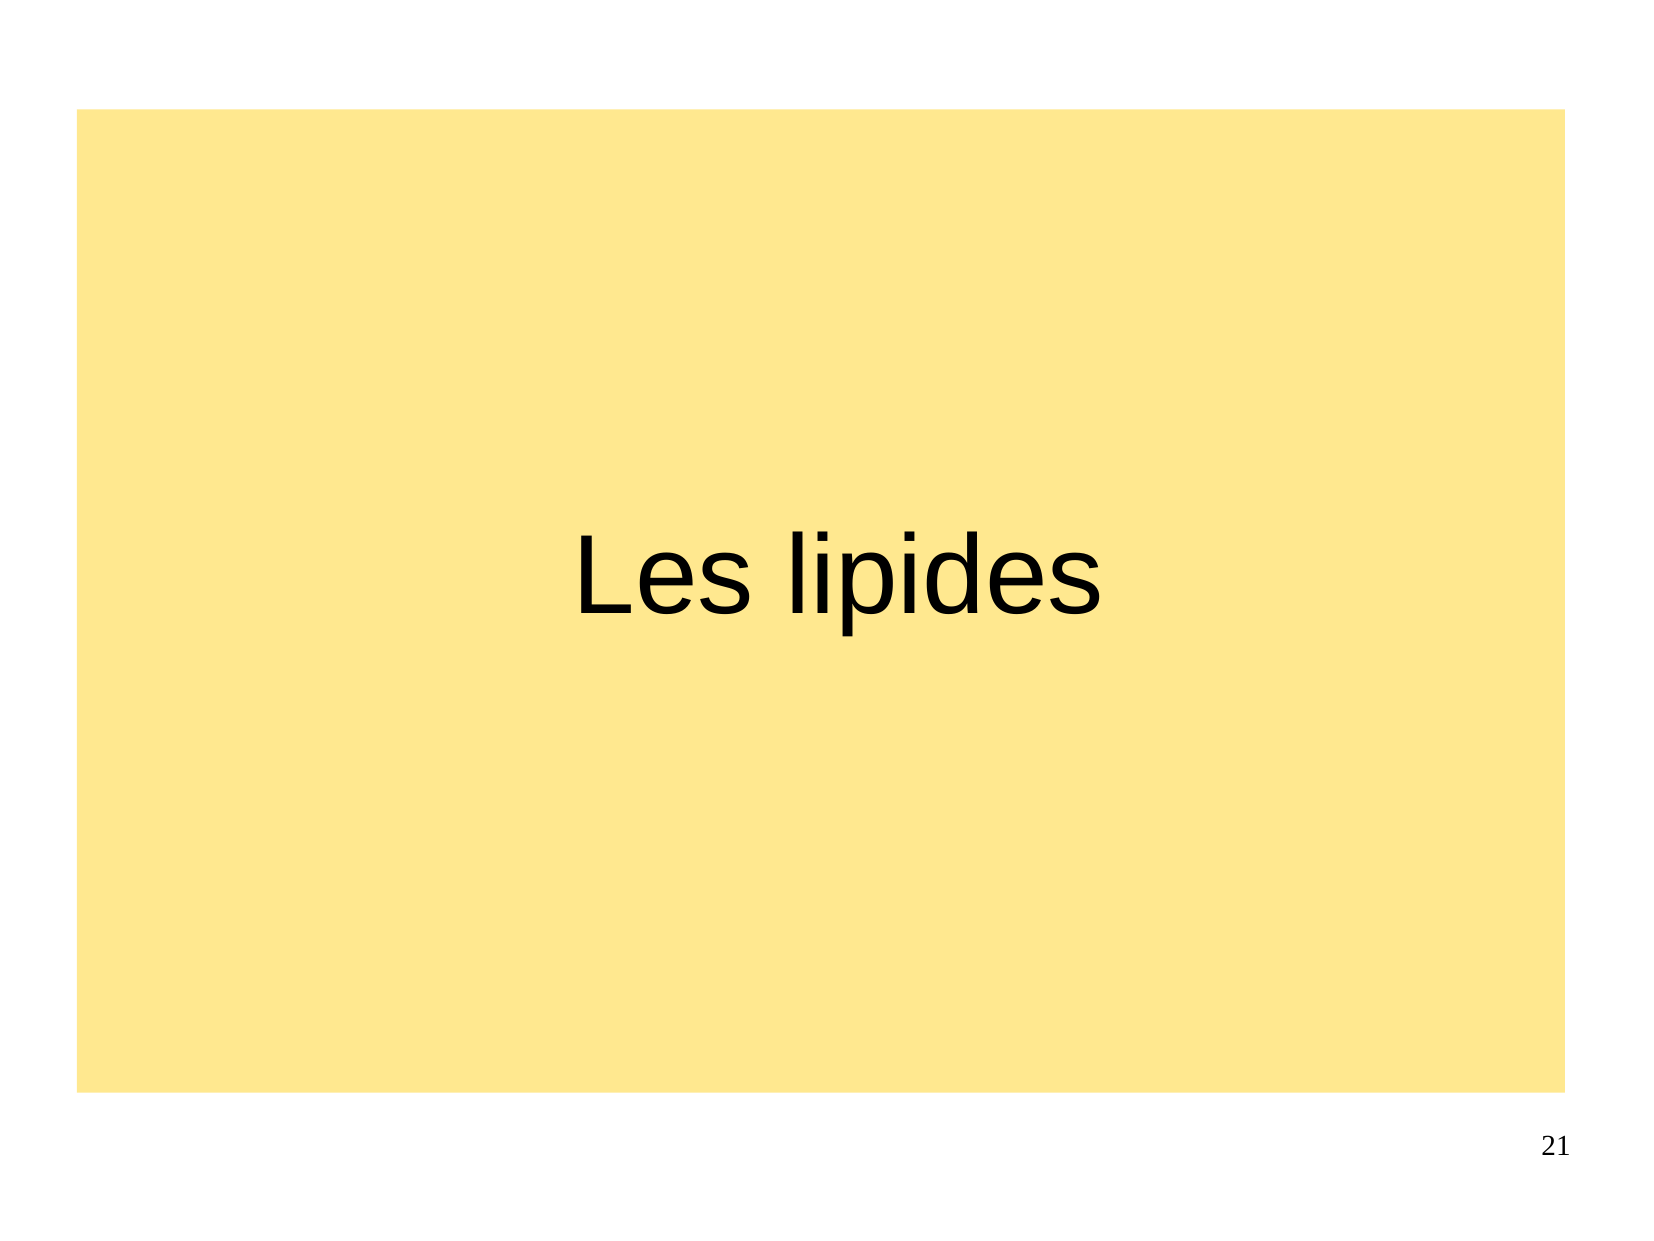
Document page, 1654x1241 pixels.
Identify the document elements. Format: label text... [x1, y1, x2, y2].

subtitle Les lipides [76, 109, 1565, 1093]
